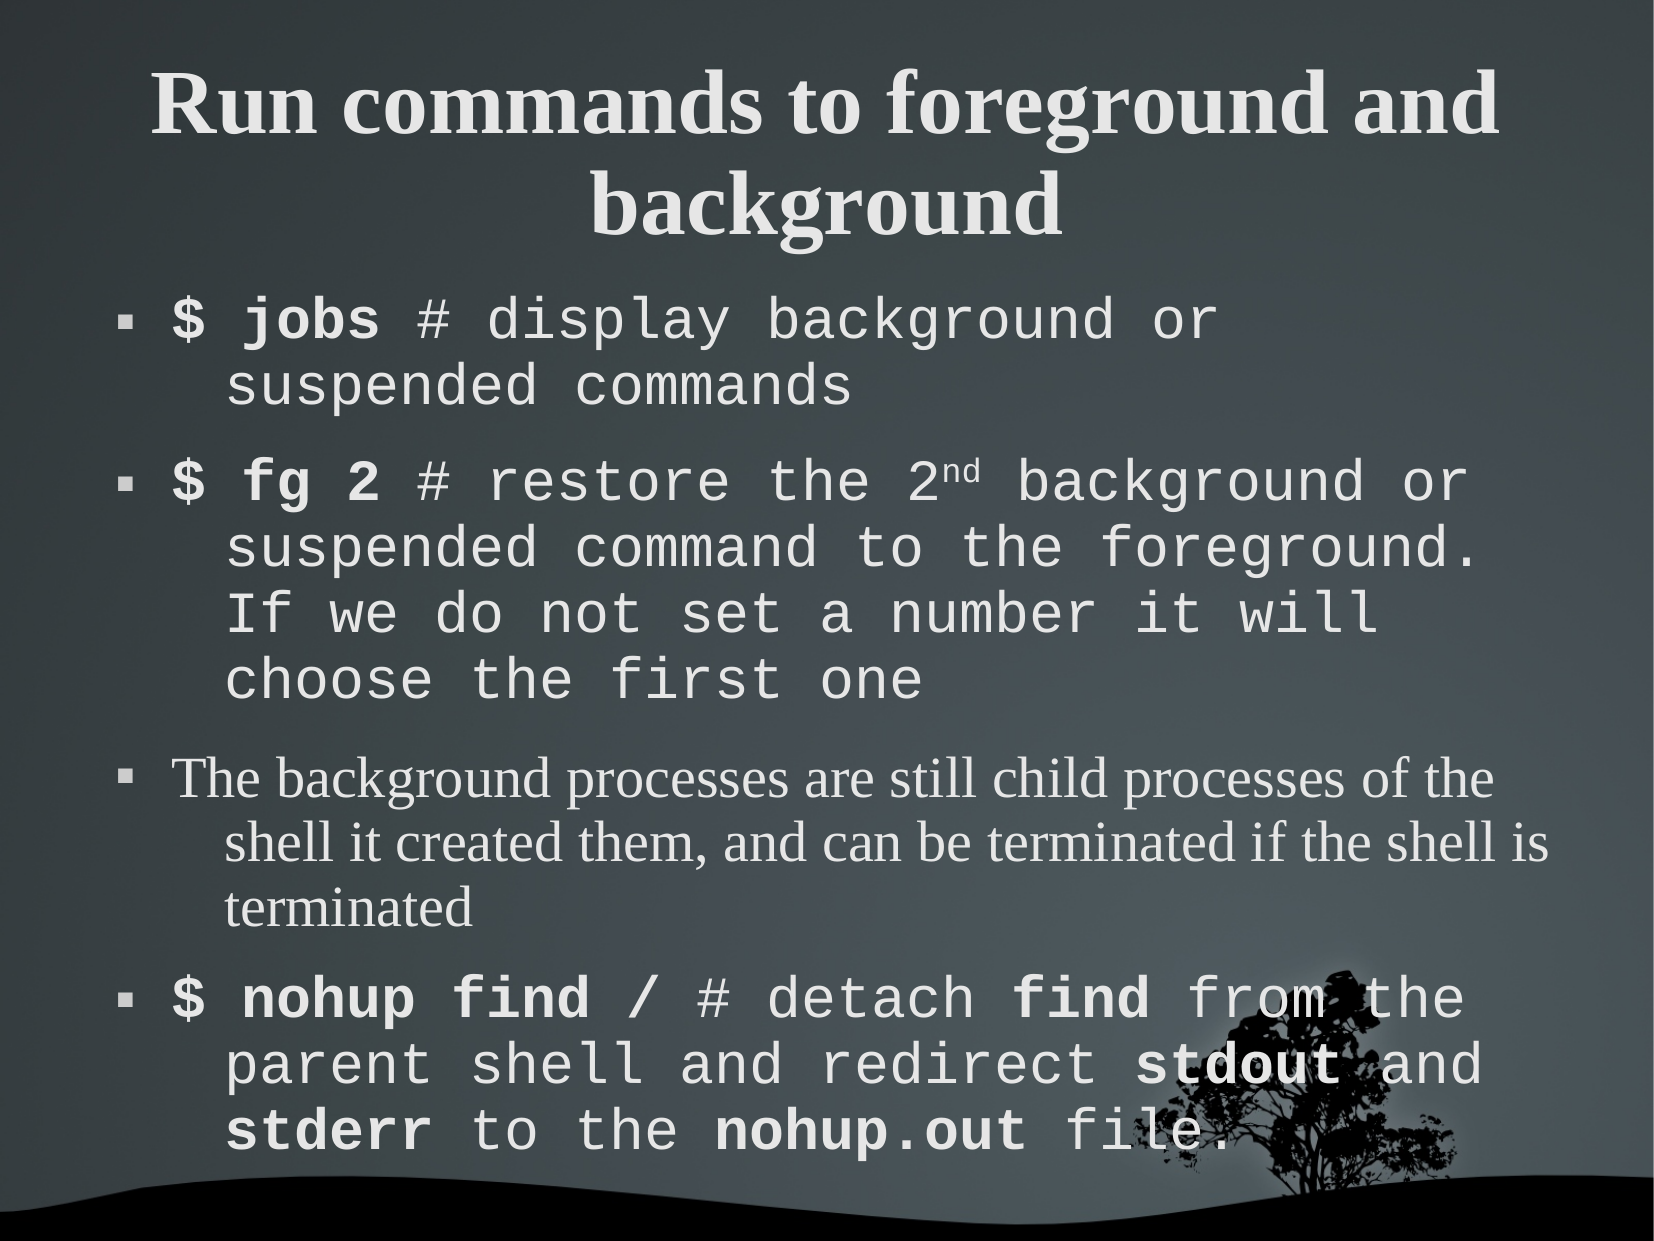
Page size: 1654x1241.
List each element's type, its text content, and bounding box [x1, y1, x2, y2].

list $ jobs # display background or suspended commands $ fg 2 # restore the 2nd background or suspended command to the foreground. If we do not set a number it will choose the first one The background processes are still child processes of the shell it created them, and can be terminated if the shell is terminated $ nohup find / # detach find from the parent shell and redirect stdout and stderr to the nohup.out file. [82, 290, 1571, 1182]
title Run commands to foreground and background [82, 33, 1571, 273]
picture [0, 0, 1654, 1241]
